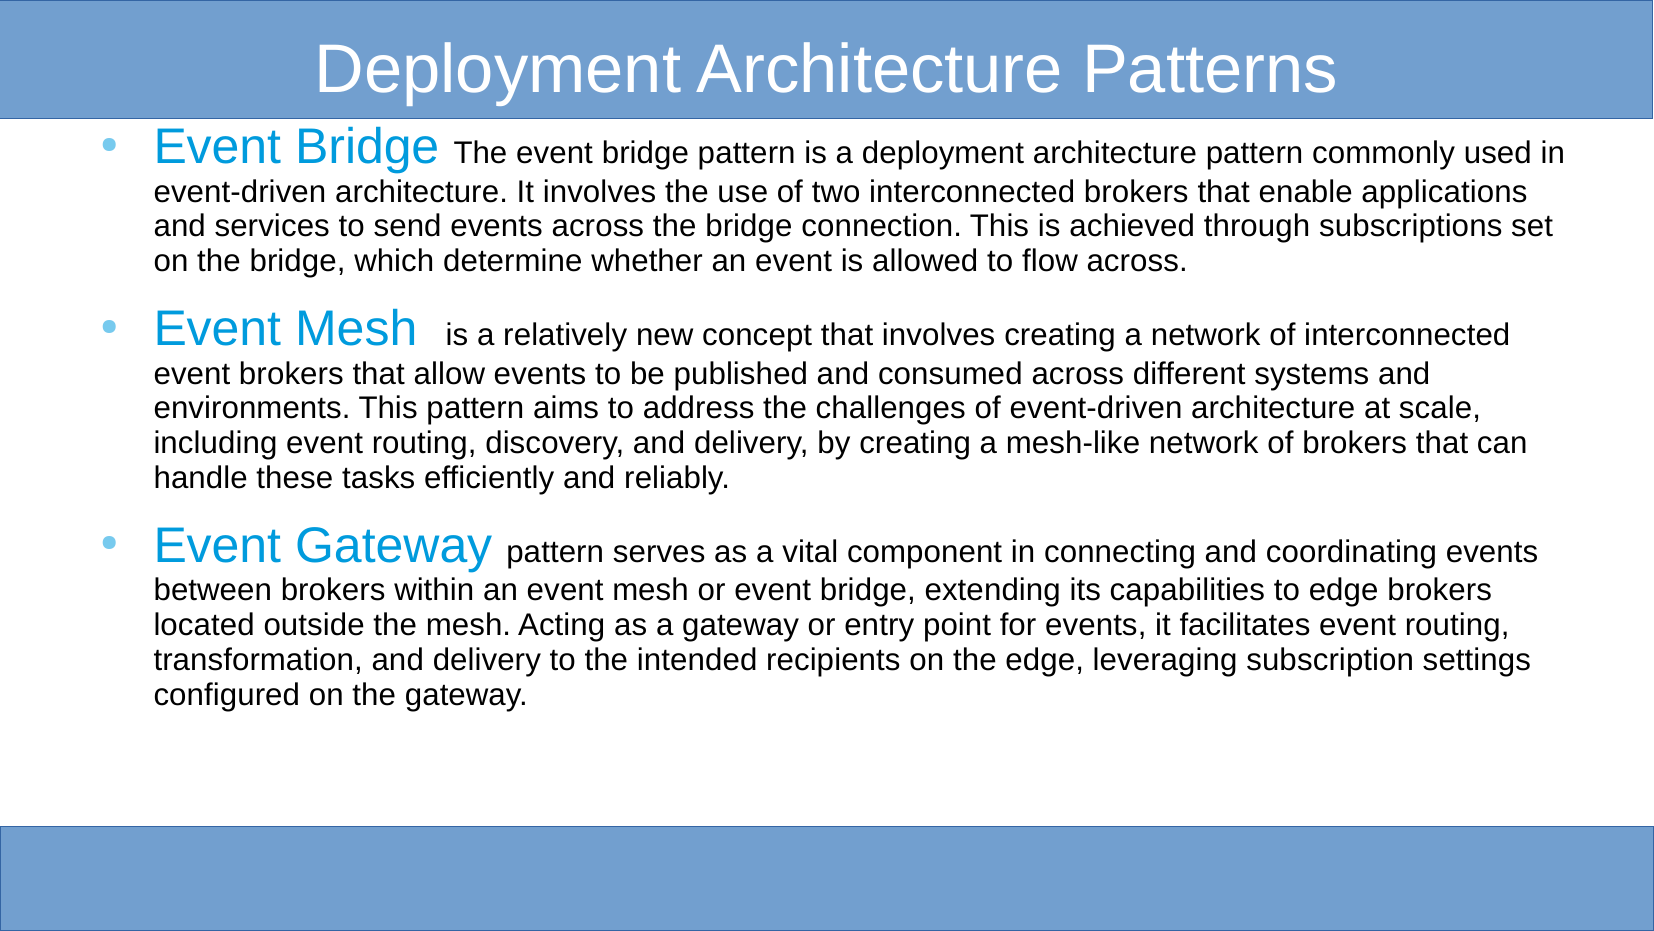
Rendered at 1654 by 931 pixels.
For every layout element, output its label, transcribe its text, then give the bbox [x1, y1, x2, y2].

list Event Bridge The event bridge pattern is a deployment architecture pattern commonly used in event-driven architecture. It involves the use of two interconnected brokers that enable applications and services to send events across the bridge connection. This is achieved through subscriptions set on the bridge, which determine whether an event is allowed to flow across. Event Mesh is a relatively new concept that involves creating a network of interconnected event brokers that allow events to be published and consumed across different systems and environments. This pattern aims to address the challenges of event-driven architecture at scale, including event routing, discovery, and delivery, by creating a mesh-like network of brokers that can handle these tasks efficiently and reliably. Event Gateway pattern serves as a vital component in connecting and coordinating events between brokers within an event mesh or event bridge, extending its capabilities to edge brokers located outside the mesh. Acting as a gateway or entry point for events, it facilitates event routing, transformation, and delivery to the intended recipients on the edge, leveraging subscription settings configured on the gateway. [82, 118, 1571, 758]
title Deployment Architecture Patterns [59, 29, 1595, 108]
